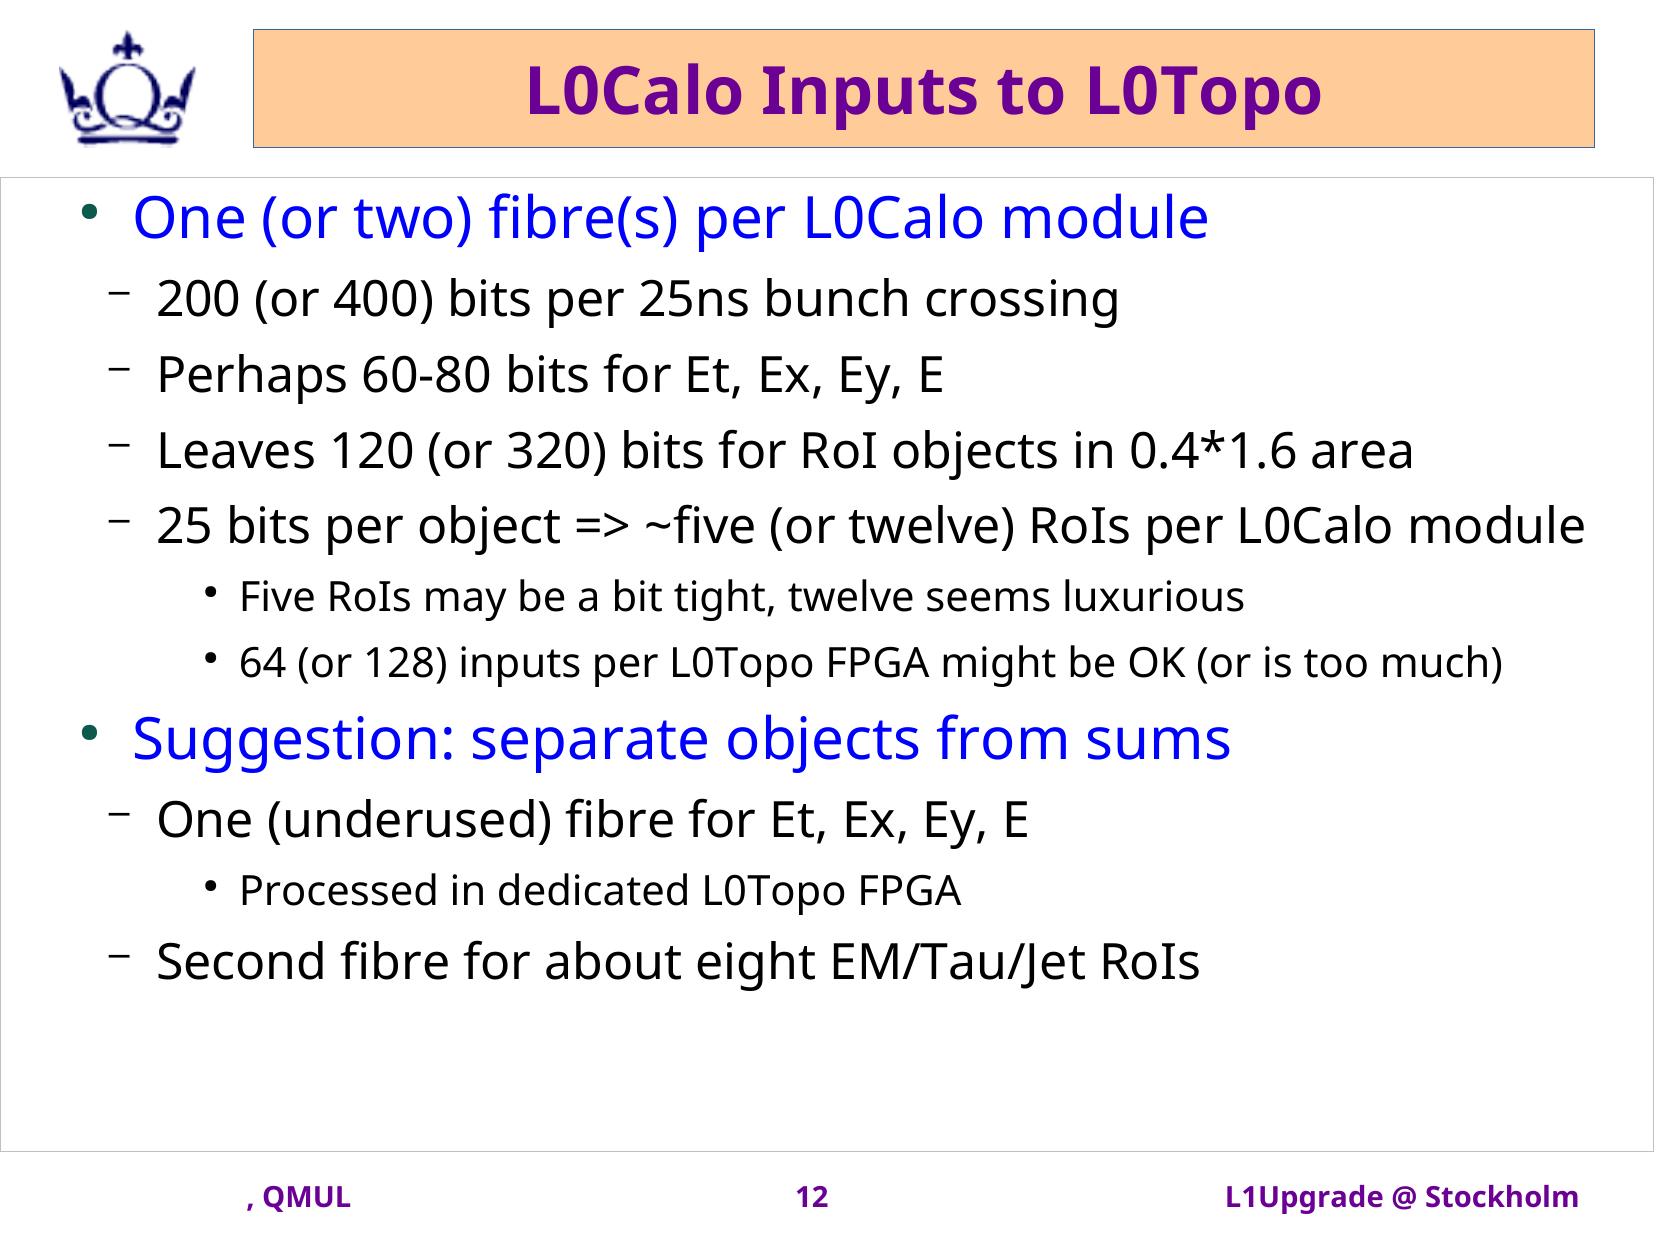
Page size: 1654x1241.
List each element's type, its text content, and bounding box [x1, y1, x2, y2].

picture [59, 29, 200, 148]
list One (or two) fibre(s) per L0Calo module 200 (or 400) bits per 25ns bunch crossing Perhaps 60-80 bits for Et, Ex, Ey, E Leaves 120 (or 320) bits for RoI objects in 0.4*1.6 area 25 bits per object => ~five (or twelve) RoIs per L0Calo module Five RoIs may be a bit tight, twelve seems luxurious 64 (or 128) inputs per L0Topo FPGA might be OK (or is too much) Suggestion: separate objects from sums One (underused) fibre for Et, Ex, Ey, E Processed in dedicated L0Topo FPGA Second fibre for about eight EM/Tau/Jet RoIs [61, 181, 1633, 1149]
title L0Calo Inputs to L0Topo [253, 29, 1595, 148]
